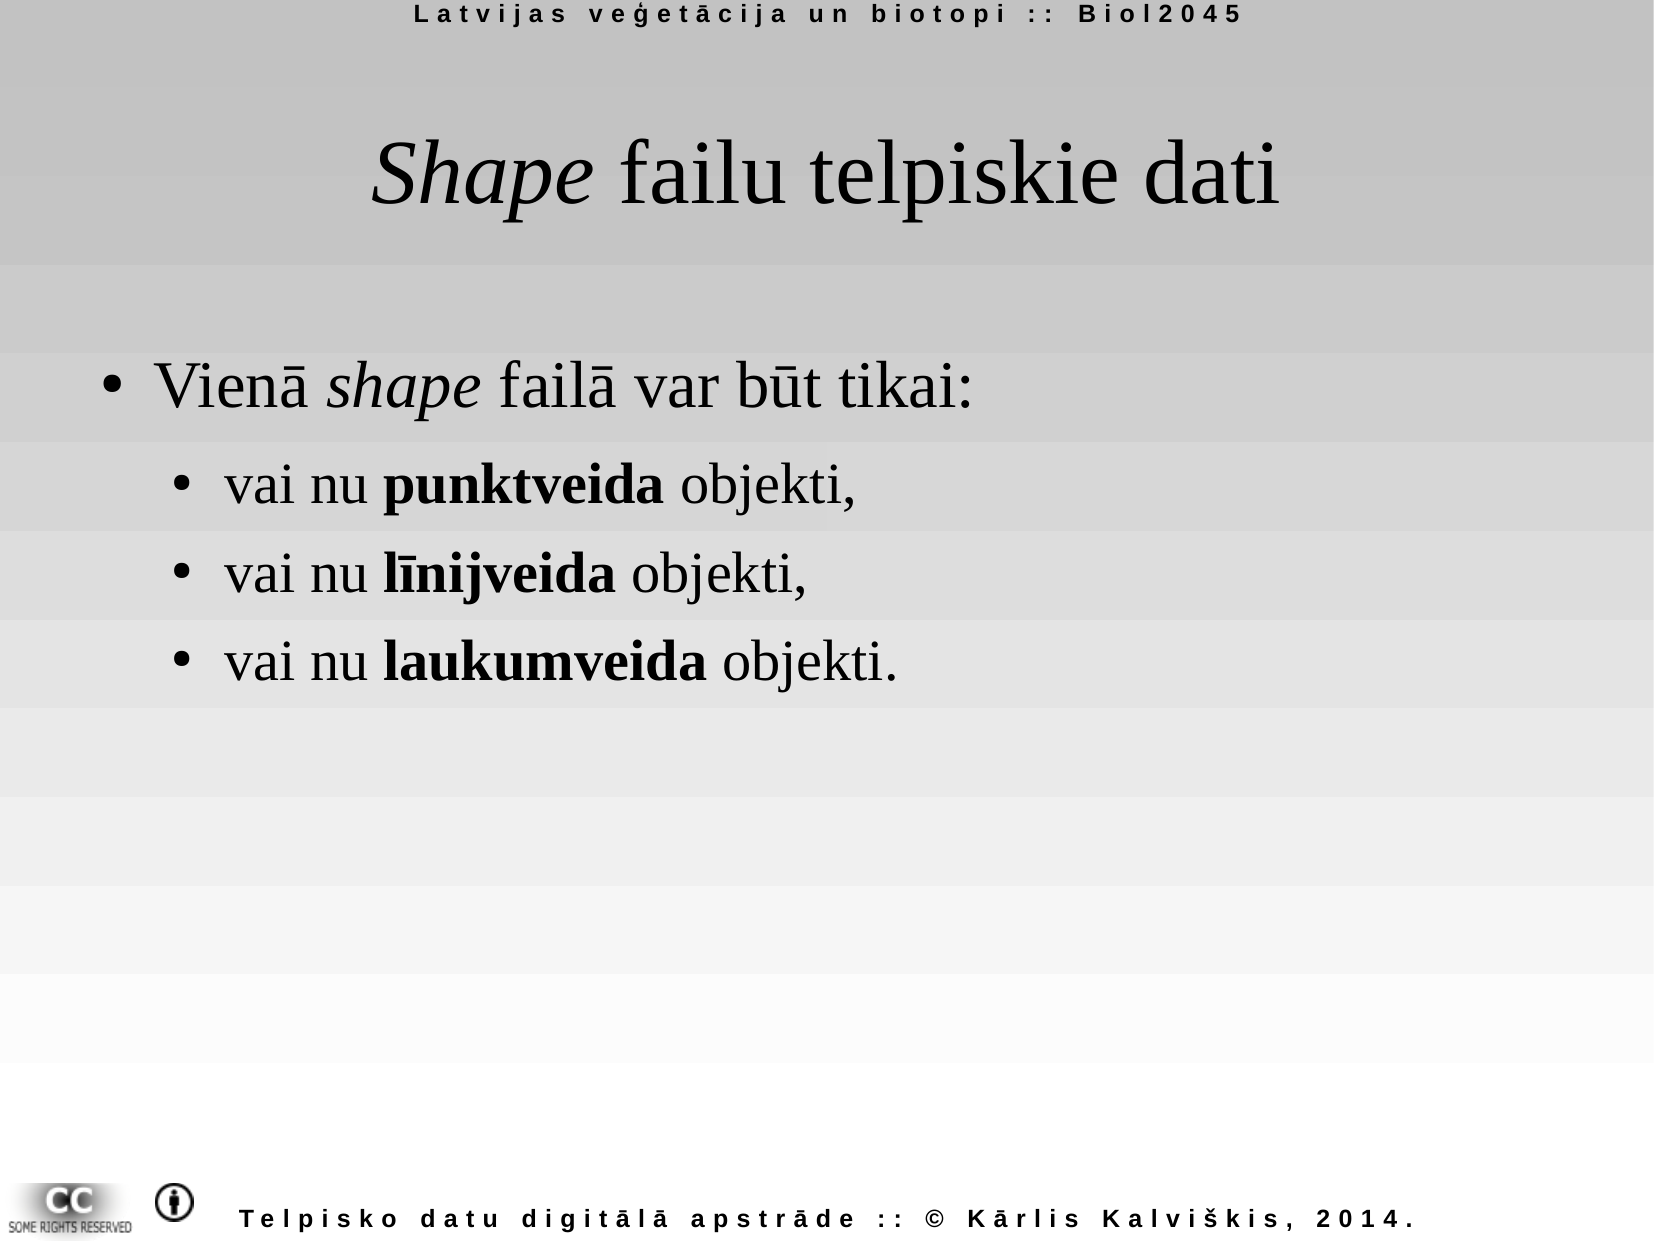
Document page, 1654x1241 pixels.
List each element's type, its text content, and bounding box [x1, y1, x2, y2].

title Shape failu telpiskie dati [29, 49, 1625, 296]
list Vienā shape failā var būt tikai: vai nu punktveida objekti, vai nu līnijveida objekti, vai nu laukumveida objekti. [82, 348, 1571, 1157]
picture [0, 0, 1654, 1241]
